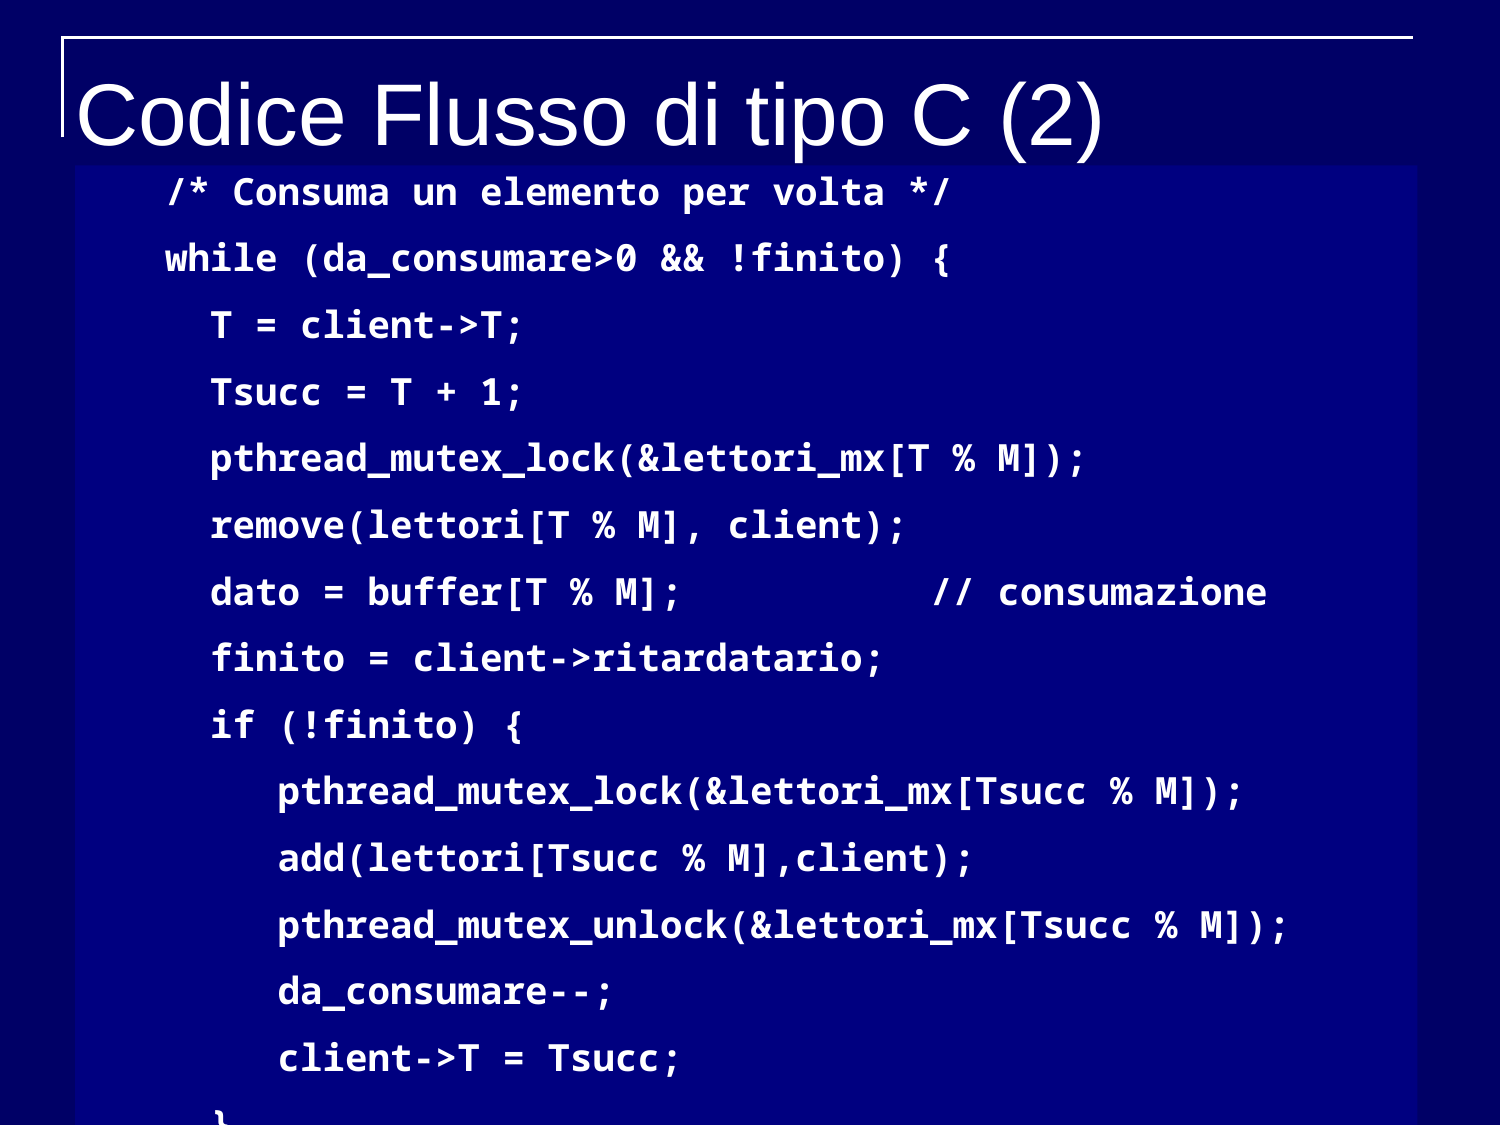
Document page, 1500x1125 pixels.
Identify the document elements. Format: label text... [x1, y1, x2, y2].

title Codice Flusso di tipo C (2) [75, 52, 1426, 178]
list /* Consuma un elemento per volta */ while (da_consumare>0 && !finito) { T = client->T; Tsucc = T + 1; pthread_mutex_lock(&lettori_mx[T % M]); remove(lettori[T % M], client); dato = buffer[T % M]; // consumazione finito = client->ritardatario; if (!finito) { pthread_mutex_lock(&lettori_mx[Tsucc % M]); add(lettori[Tsucc % M],client); pthread_mutex_unlock(&lettori_mx[Tsucc % M]); da_consumare--; client->T = Tsucc; } pthread_mutex_unlock(&lettori_mx[T % M]); [75, 165, 1418, 1118]
